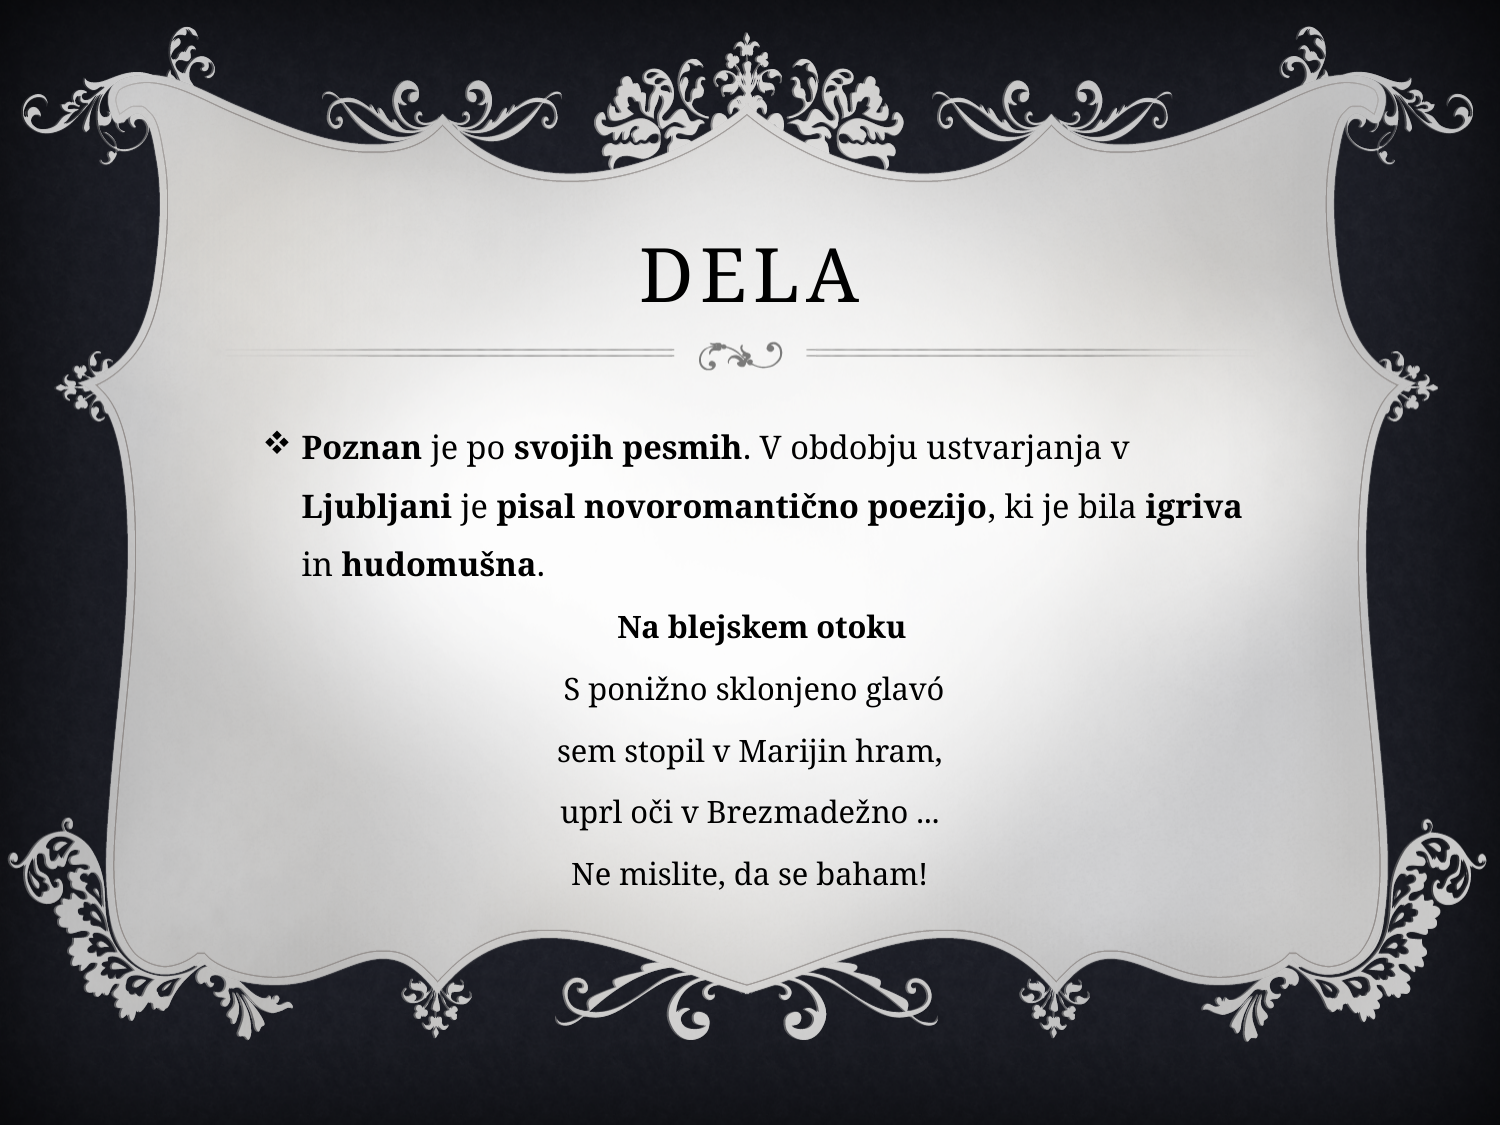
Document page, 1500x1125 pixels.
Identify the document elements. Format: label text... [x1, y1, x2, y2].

list Poznan je po svojih pesmih. V obdobju ustvarjanja v Ljubljani je pisal novoromantično poezijo, ki je bila igriva in hudomušna. Na blejskem otoku S ponižno sklonjeno glavó sem stopil v Marijin hram, uprl oči v Brezmadežno ... Ne mislite, da se baham! [225, 399, 1275, 900]
picture [0, 0, 1500, 1125]
title Dela [225, 212, 1275, 325]
